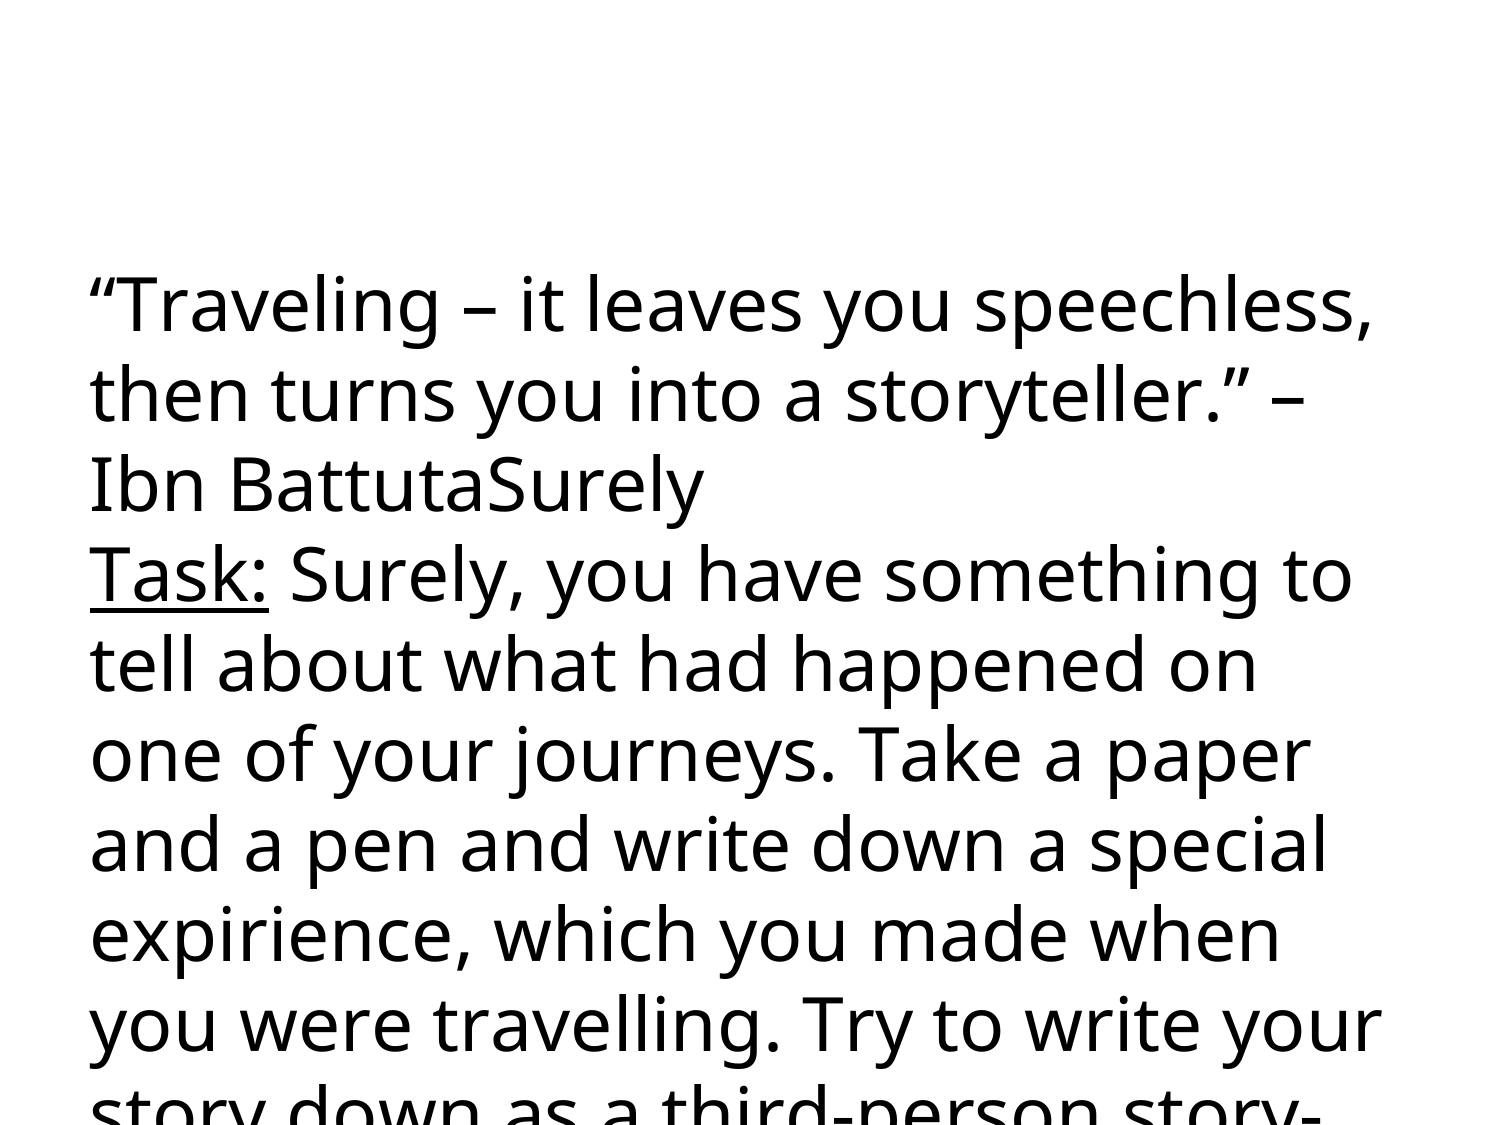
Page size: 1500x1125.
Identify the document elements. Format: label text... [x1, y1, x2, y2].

title “Traveling – it leaves you speechless, then turns you into a storyteller.” – Ibn BattutaSurely Task: Surely, you have something to tell about what had happened on one of your journeys. Take a paper and a pen and write down a special expirience, which you made when you were travelling. Try to write your story down as a third-person story-teller. [75, 249, 1426, 876]
